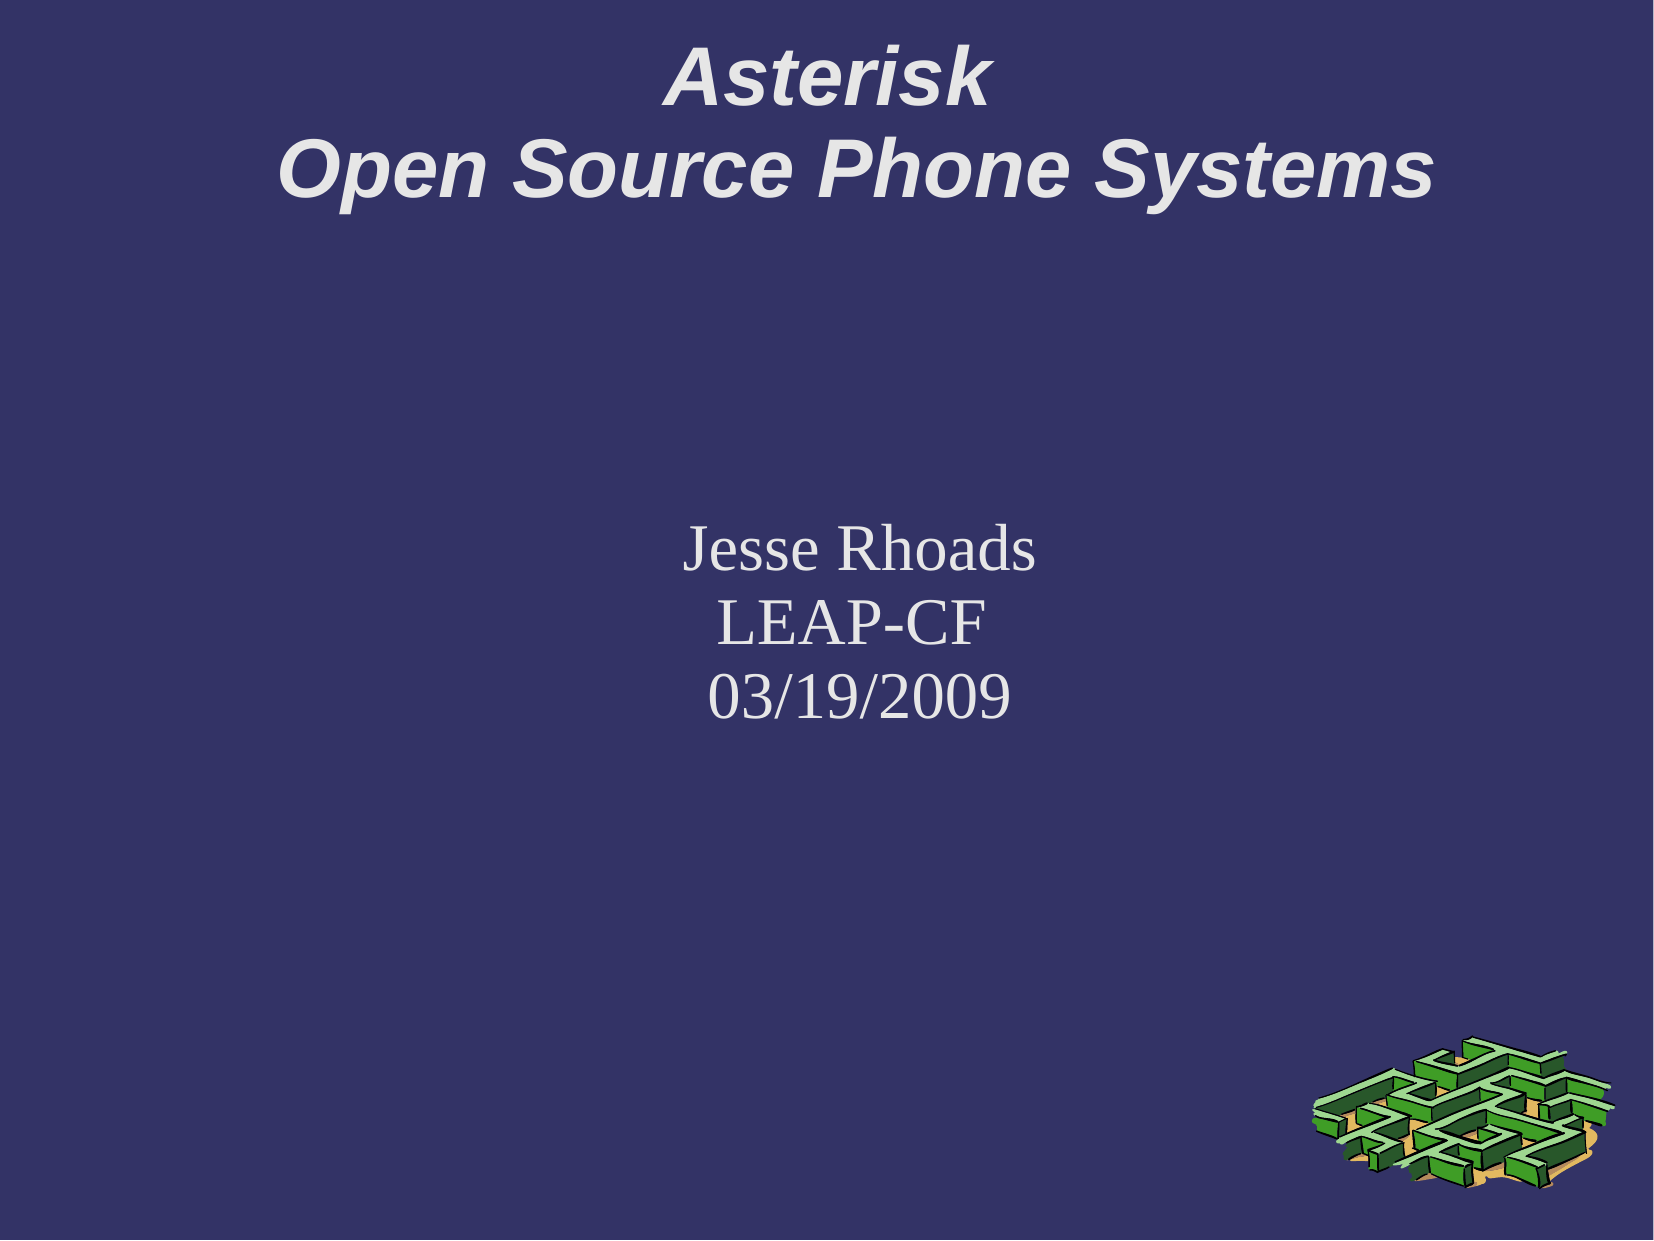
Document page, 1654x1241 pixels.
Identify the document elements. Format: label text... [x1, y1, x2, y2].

title Asterisk Open Source Phone Systems [121, 17, 1534, 229]
text_box Jesse Rhoads LEAP-CF 03/19/2009 [146, 268, 1538, 1051]
